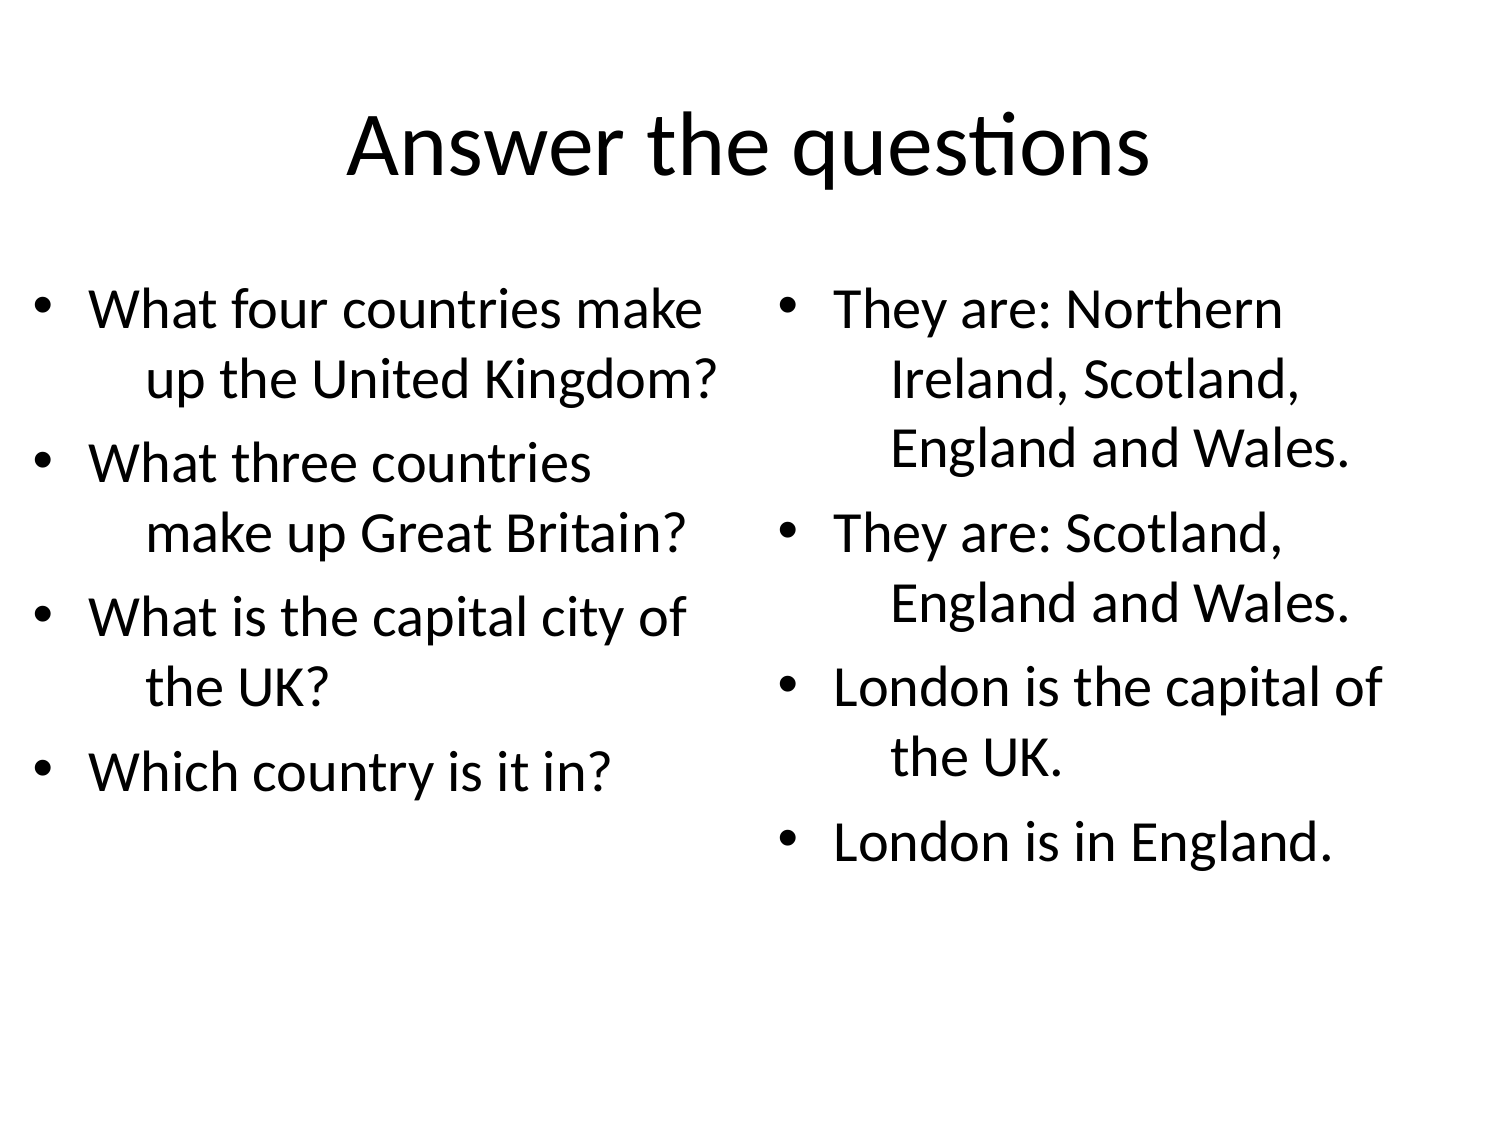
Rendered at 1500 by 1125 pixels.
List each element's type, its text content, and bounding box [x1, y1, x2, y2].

list What four countries make up the United Kingdom? What three countries make up Great Britain? What is the capital city of the UK? Which country is it in? [17, 262, 738, 1005]
title Answer the questions [75, 45, 1426, 233]
list They are: Northern Ireland, Scotland, England and Wales. They are: Scotland, England and Wales. London is the capital of the UK. London is in England. [762, 262, 1483, 1005]
